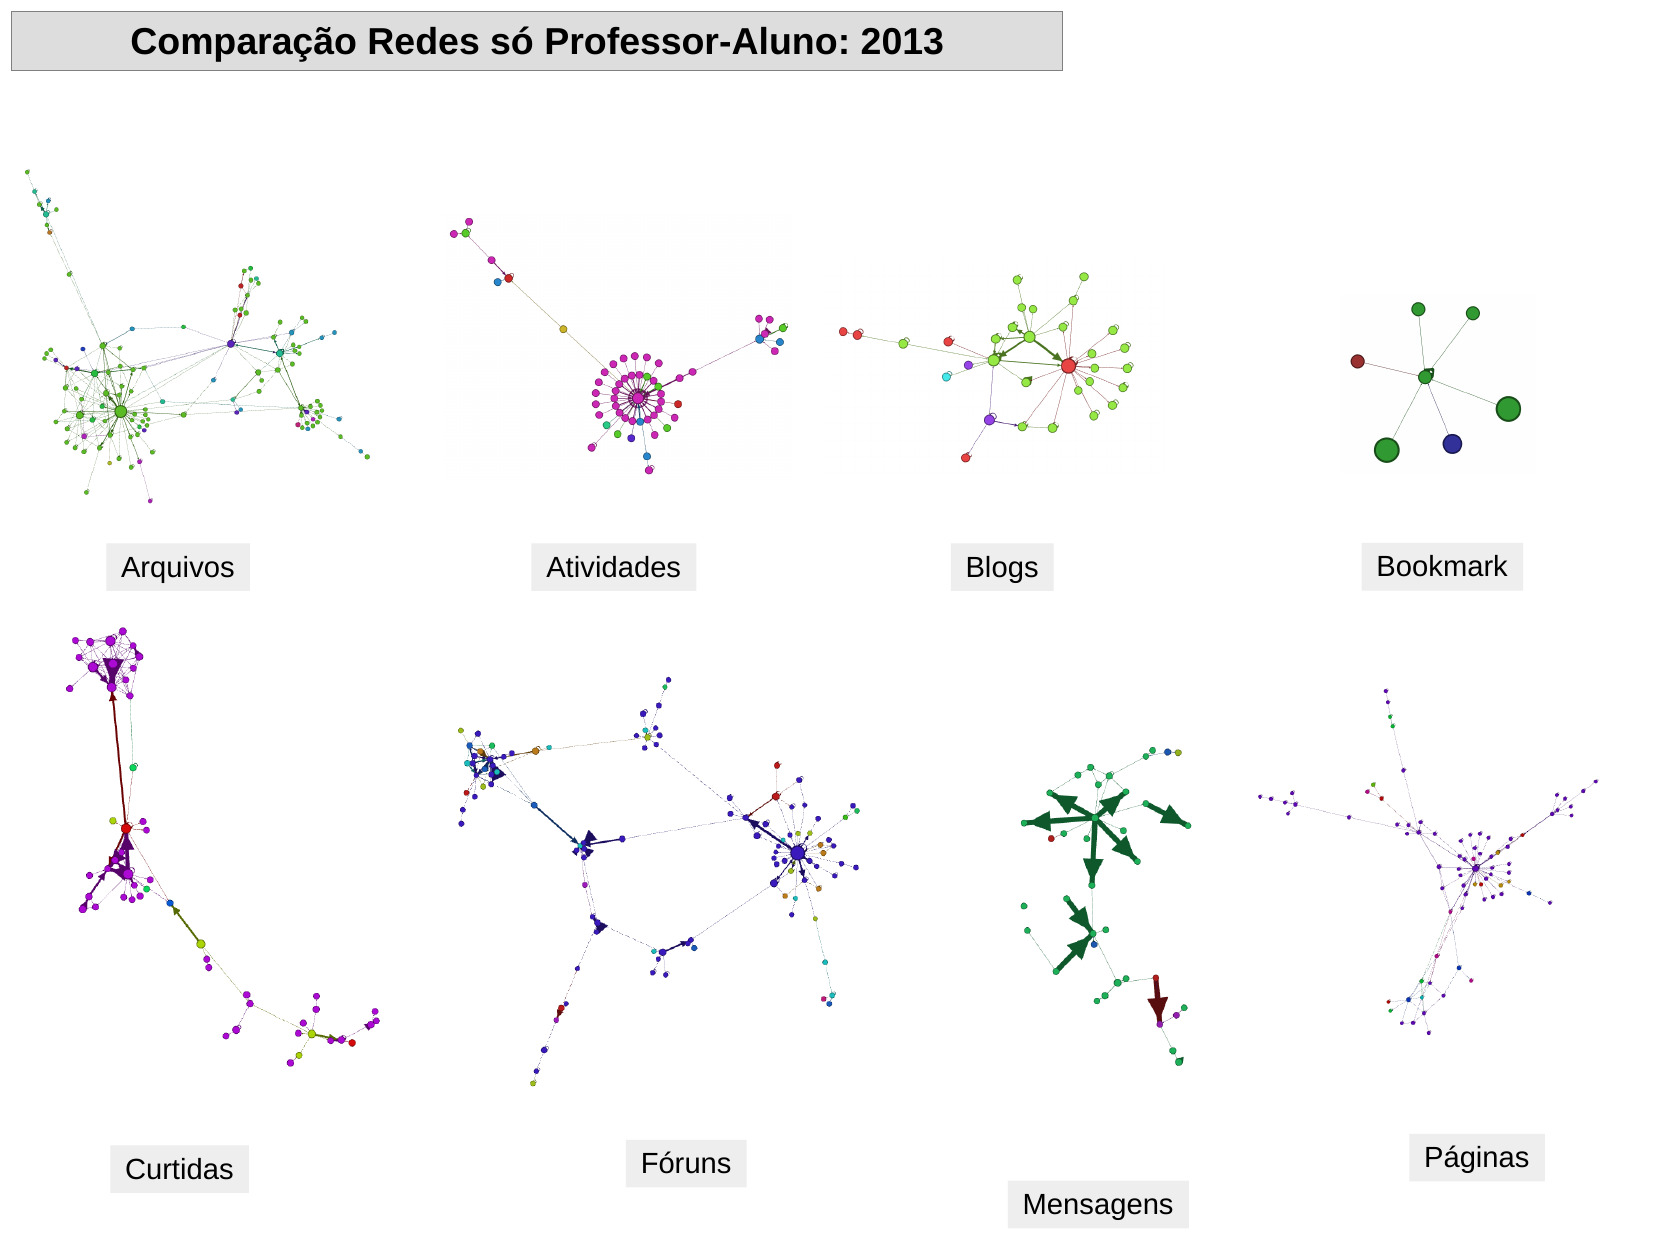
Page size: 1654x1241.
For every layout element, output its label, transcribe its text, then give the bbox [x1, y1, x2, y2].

text_box Arquivos [106, 543, 250, 591]
text_box Atividades [531, 543, 696, 591]
picture [425, 661, 882, 1097]
text_box Curtidas [110, 1145, 249, 1193]
picture [1251, 684, 1608, 1040]
text_box Blogs [950, 543, 1054, 591]
picture [1340, 295, 1536, 473]
text_box Comparação Redes só Professor-Aluno: 2013 [11, 11, 1063, 71]
picture [826, 259, 1165, 473]
picture [992, 731, 1212, 1075]
picture [23, 625, 396, 1075]
text_box Fóruns [625, 1139, 747, 1188]
text_box Páginas [1409, 1133, 1545, 1182]
picture [11, 168, 378, 508]
picture [443, 212, 792, 480]
text_box Mensagens [1007, 1180, 1189, 1229]
text_box Bookmark [1361, 542, 1524, 591]
